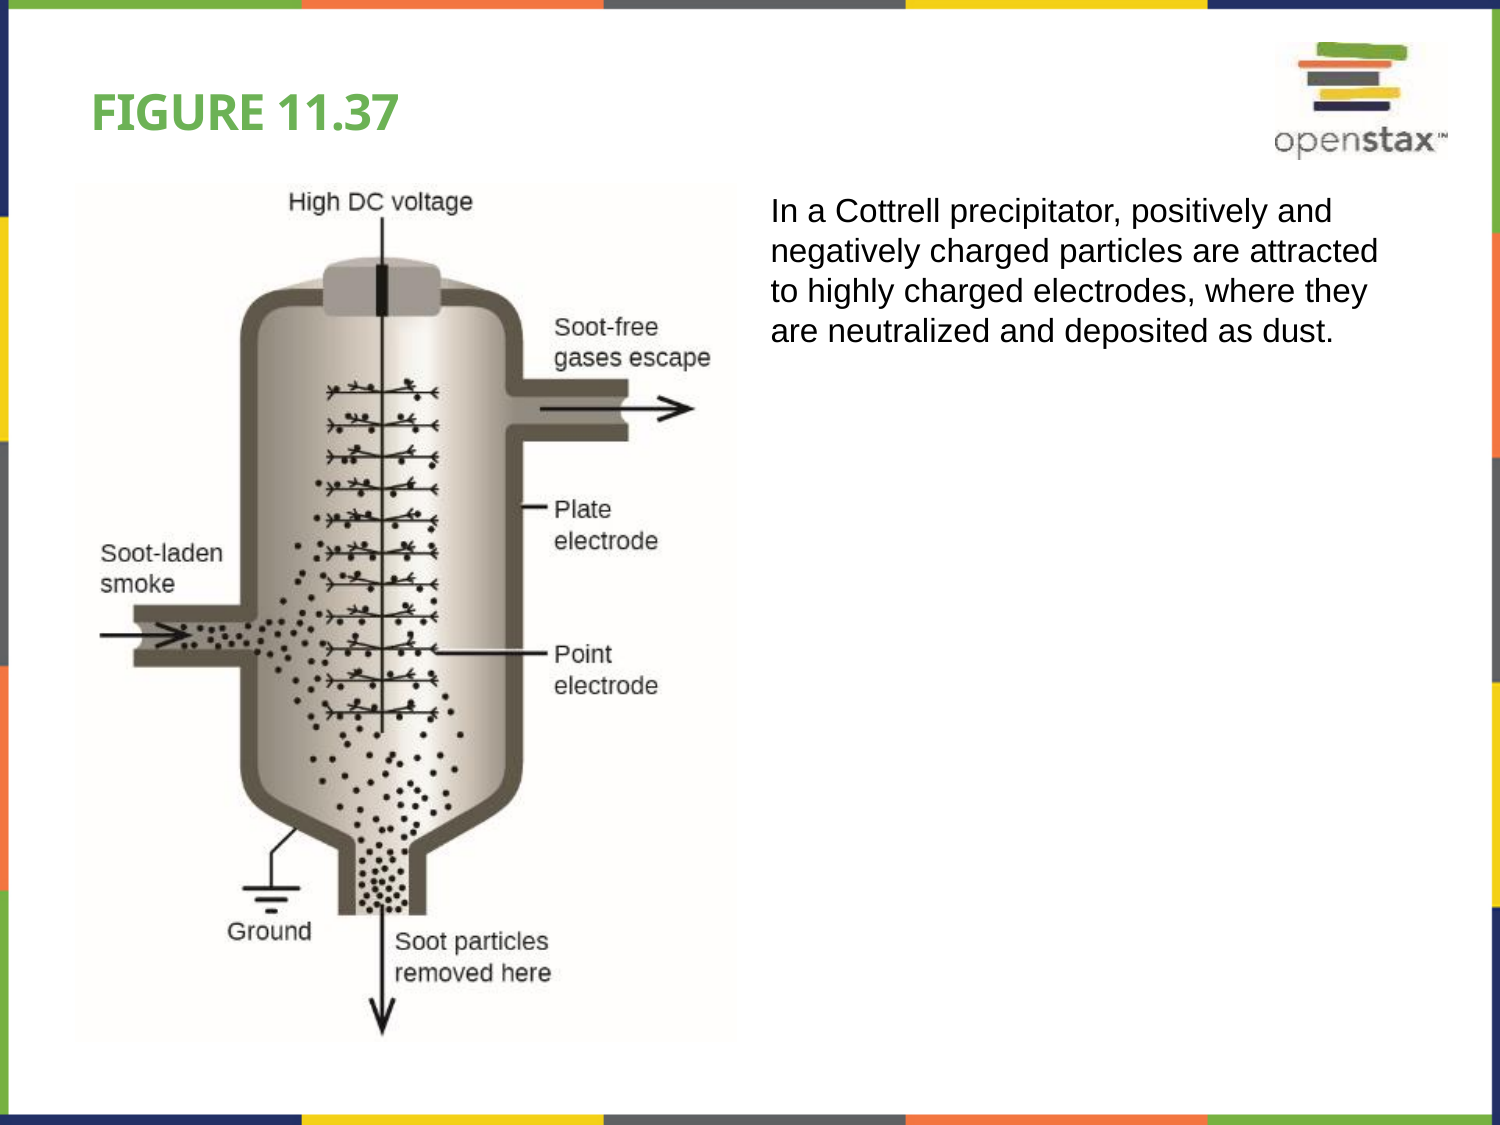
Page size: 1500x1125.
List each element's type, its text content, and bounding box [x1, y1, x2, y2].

picture [0, 0, 1500, 1125]
list In a Cottrell precipitator, positively and negatively charged particles are attracted to highly charged electrodes, where they are neutralized and deposited as dust. [755, 181, 1398, 1045]
title Figure 11.37 [75, 39, 1398, 148]
